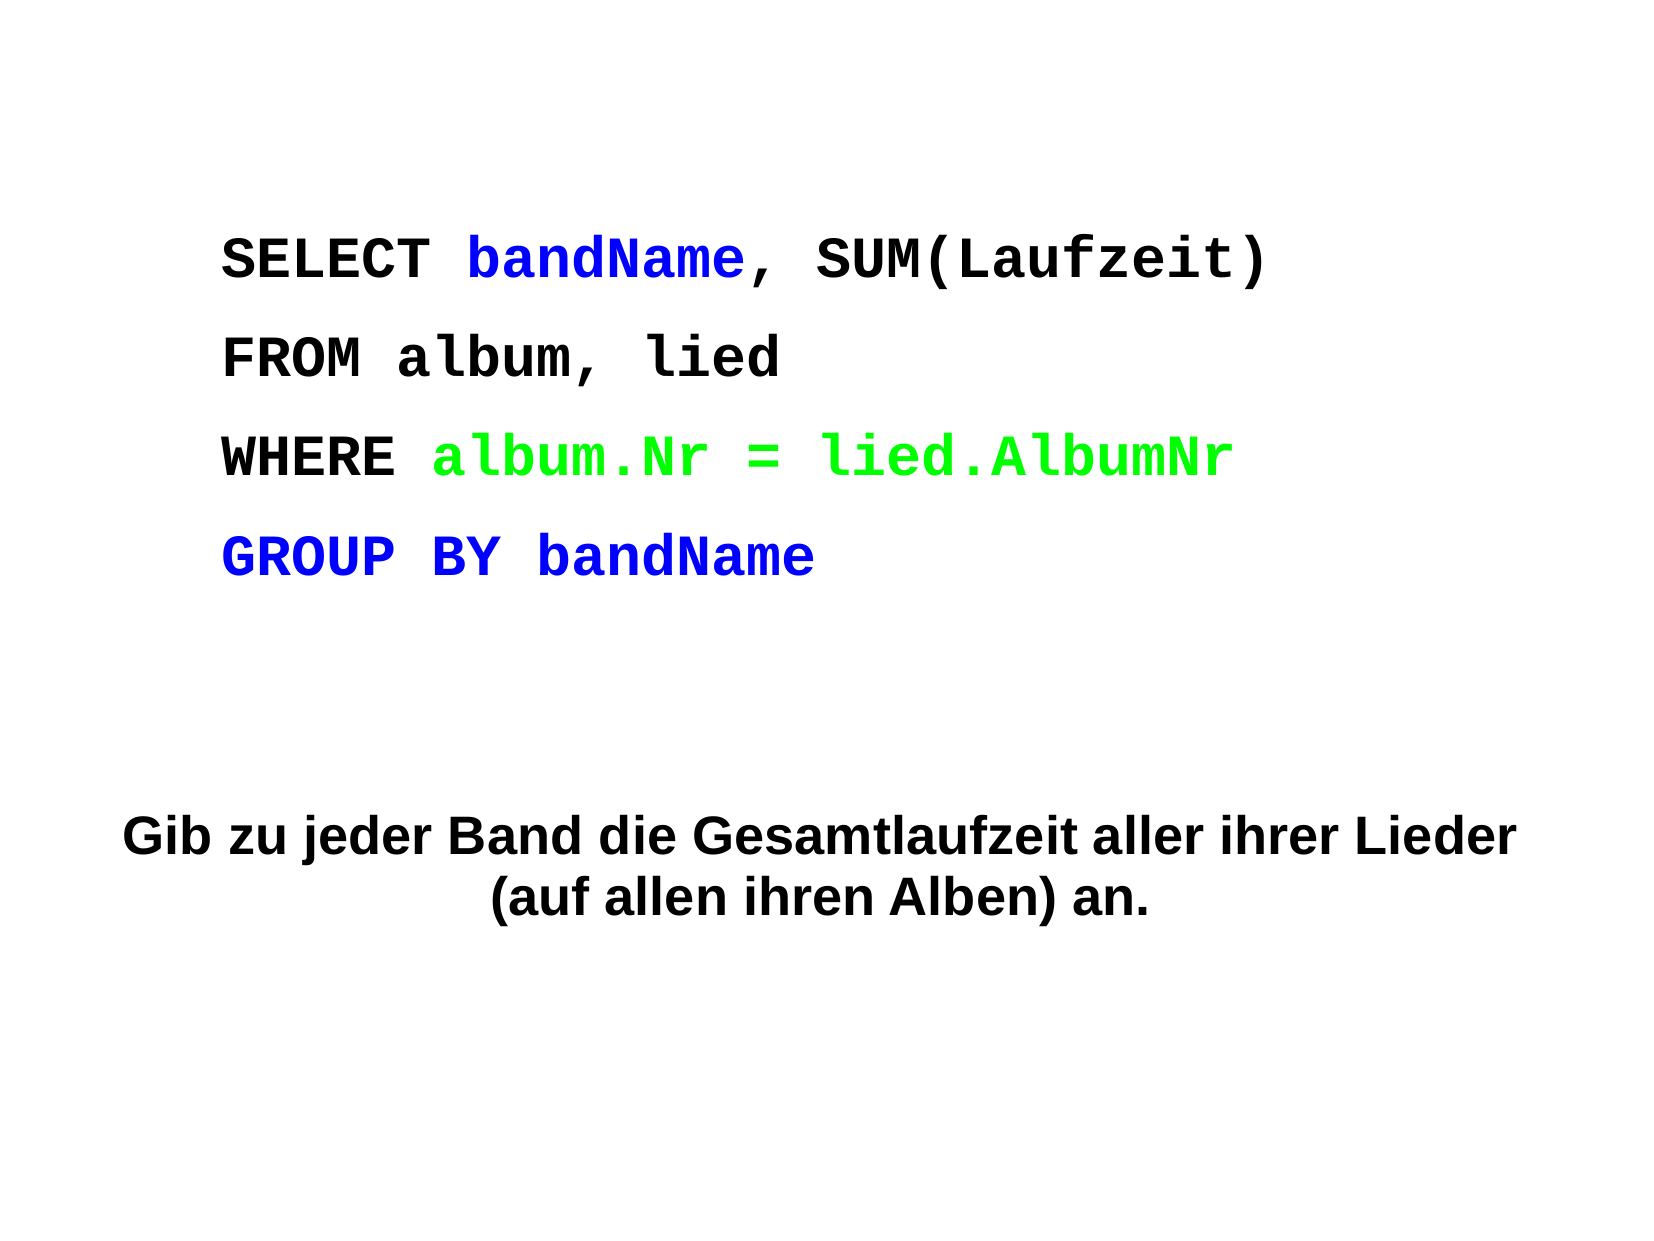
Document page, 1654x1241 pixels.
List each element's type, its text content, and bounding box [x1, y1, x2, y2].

text_box SELECT bandName, SUM(Laufzeit) FROM album, lied WHERE album.Nr = lied.AlbumNr GROUP BY bandName [206, 188, 1565, 570]
title Gib zu jeder Band die Gesamtlaufzeit aller ihrer Lieder (auf allen ihren Alben) an. [76, 787, 1566, 945]
